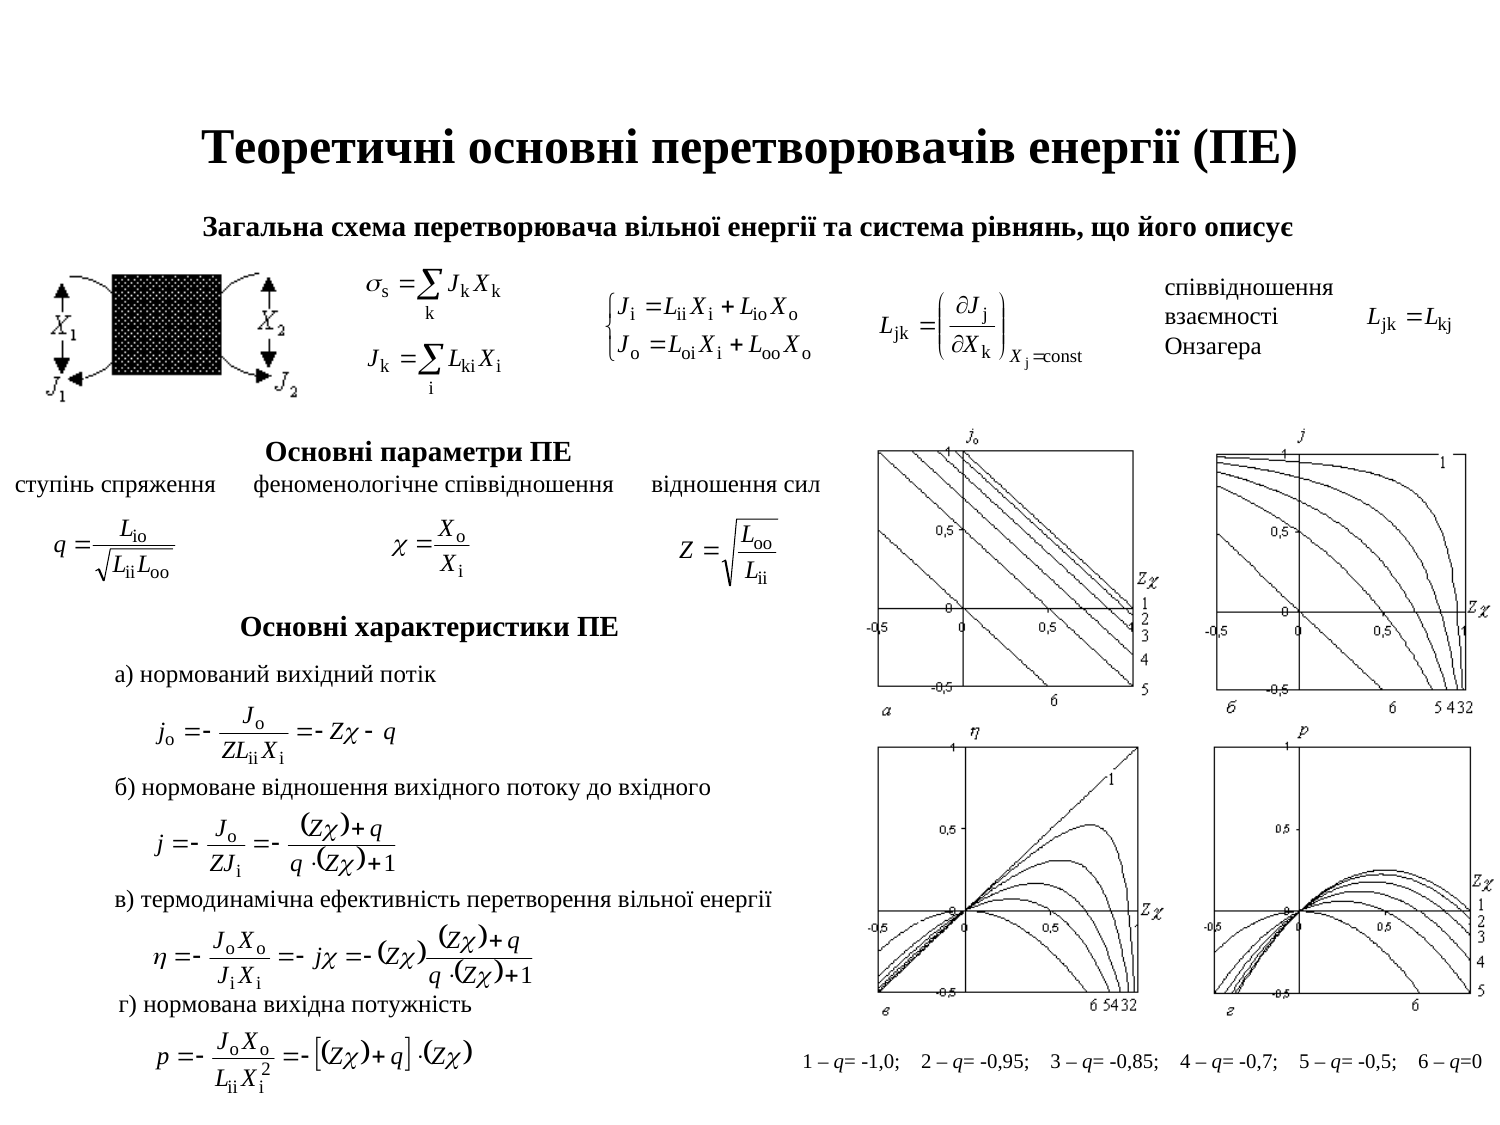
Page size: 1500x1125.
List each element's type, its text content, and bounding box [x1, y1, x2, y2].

picture [849, 424, 1500, 1024]
text_box 1 – q= -1,0; 2 – q= -0,95; 3 – q= -0,85; 4 – q= -0,7; 5 – q= -0,5; 6 – q=0 [787, 1037, 1500, 1081]
chart [149, 1025, 474, 1099]
chart [387, 512, 474, 583]
chart [675, 512, 783, 593]
chart [1362, 299, 1457, 340]
text_box в) термодинамічна ефективність перетворення вільної енергії [99, 875, 789, 921]
title Теоретичні основні перетворювачів енергії (ПЕ) [112, 99, 1388, 188]
chart [875, 287, 1088, 377]
text_box Основні параметри ПЕ ступінь спряження феноменологічне співвідношення відношення сил [0, 425, 838, 506]
chart [50, 512, 180, 588]
picture [37, 262, 308, 410]
text_box Загальна схема перетворювача вільної енергії та система рівнянь, що його описує [187, 199, 1326, 251]
chart [149, 924, 538, 996]
text_box б) нормоване відношення вихідного потоку до вхідного [99, 762, 727, 808]
chart [148, 812, 400, 883]
chart [362, 337, 508, 400]
chart [600, 287, 819, 368]
chart [362, 262, 508, 325]
text_box Основні характеристики ПЕ [224, 599, 635, 651]
chart [149, 699, 400, 771]
text_box г) нормована вихідна потужність [103, 979, 488, 1026]
text_box а) нормований вихідний потік [99, 650, 452, 696]
text_box співвідношення взаємності Онзагера [1149, 262, 1350, 368]
